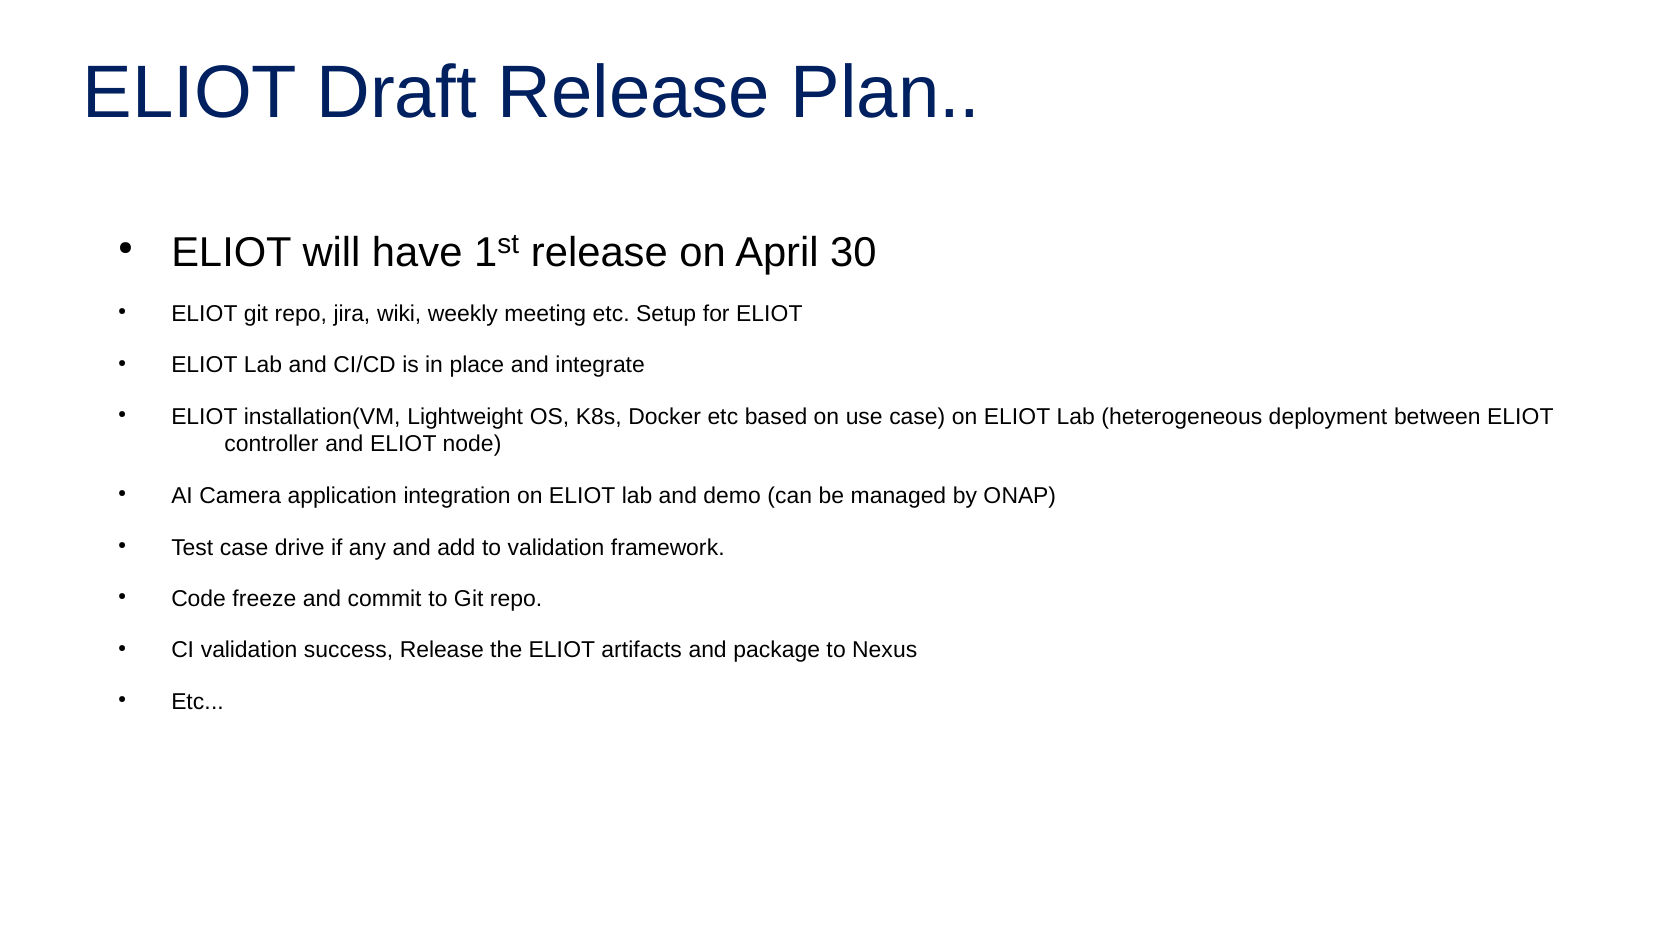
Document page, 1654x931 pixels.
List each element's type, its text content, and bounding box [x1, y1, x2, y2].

list ELIOT will have 1st release on April 30 ELIOT git repo, jira, wiki, weekly meeting etc. Setup for ELIOT ELIOT Lab and CI/CD is in place and integrate ELIOT installation(VM, Lightweight OS, K8s, Docker etc based on use case) on ELIOT Lab (heterogeneous deployment between ELIOT controller and ELIOT node) AI Camera application integration on ELIOT lab and demo (can be managed by ONAP) Test case drive if any and add to validation framework. Code freeze and commit to Git repo. CI validation success, Release the ELIOT artifacts and package to Nexus Etc... [82, 224, 1571, 764]
title ELIOT Draft Release Plan..To be updated [82, 35, 1235, 189]
